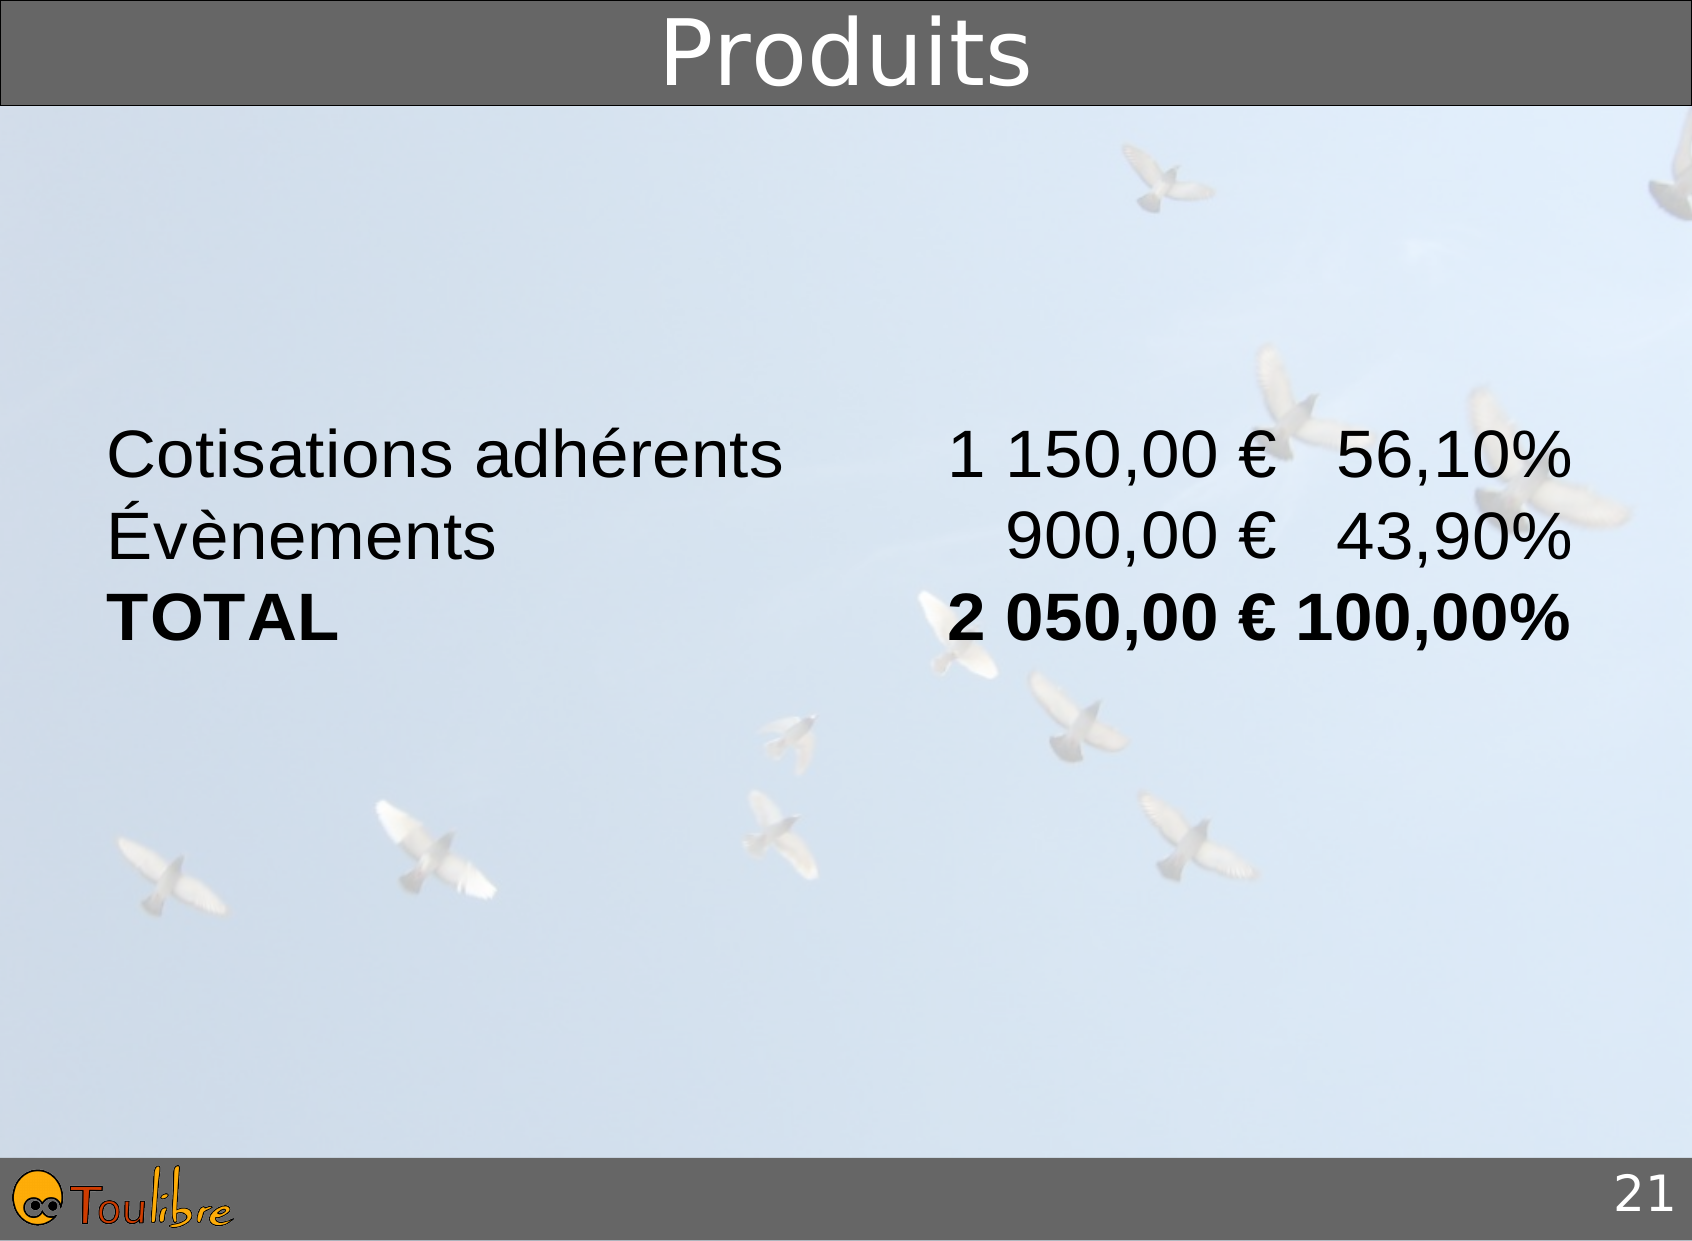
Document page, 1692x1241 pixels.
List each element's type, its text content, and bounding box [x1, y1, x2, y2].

title Produits [0, 0, 1692, 108]
chart [104, 412, 1578, 793]
picture [12, 1165, 234, 1228]
